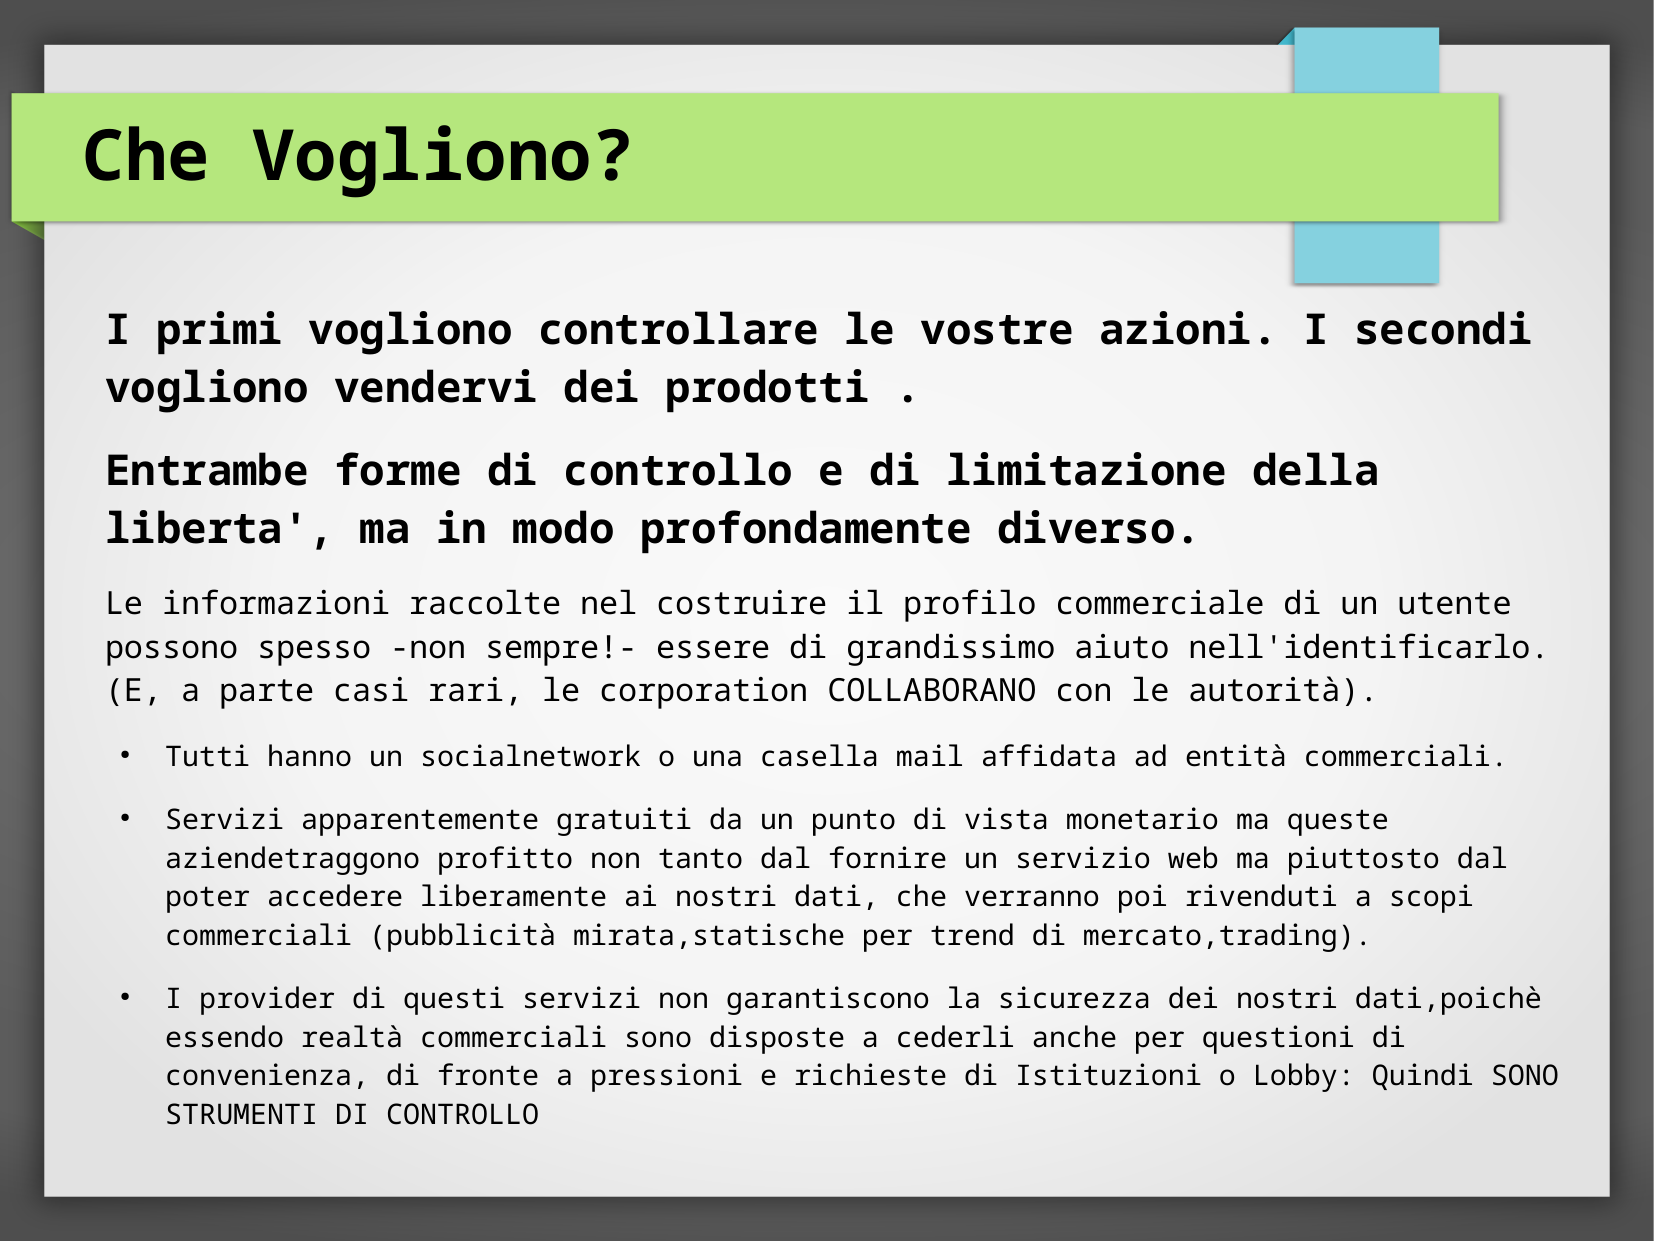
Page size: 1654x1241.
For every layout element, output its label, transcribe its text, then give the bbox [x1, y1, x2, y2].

title Che Vogliono? [82, 49, 1571, 257]
picture [0, 0, 1654, 1241]
list I primi vogliono controllare le vostre azioni. I secondi vogliono vendervi dei prodotti . Entrambe forme di controllo e di limitazione della liberta', ma in modo profondamente diverso. Le informazioni raccolte nel costruire il profilo commerciale di un utente possono spesso -non sempre!- essere di grandissimo aiuto nell'identificarlo. (E, a parte casi rari, le corporation COLLABORANO con le autorità). Tutti hanno un socialnetwork o una casella mail affidata ad entità commerciali. Servizi apparentemente gratuiti da un punto di vista monetario ma queste aziendetraggono profitto non tanto dal fornire un servizio web ma piuttosto dal poter accedere liberamente ai nostri dati, che verranno poi rivenduti a scopi commerciali (pubblicità mirata,statische per trend di mercato,trading). I provider di questi servizi non garantiscono la sicurezza dei nostri dati,poichè essendo realtà commerciali sono disposte a cederli anche per questioni di convenienza, di fronte a pressioni e richieste di Istituzioni o Lobby: Quindi SONO STRUMENTI DI CONTROLLO [104, 298, 1561, 1182]
